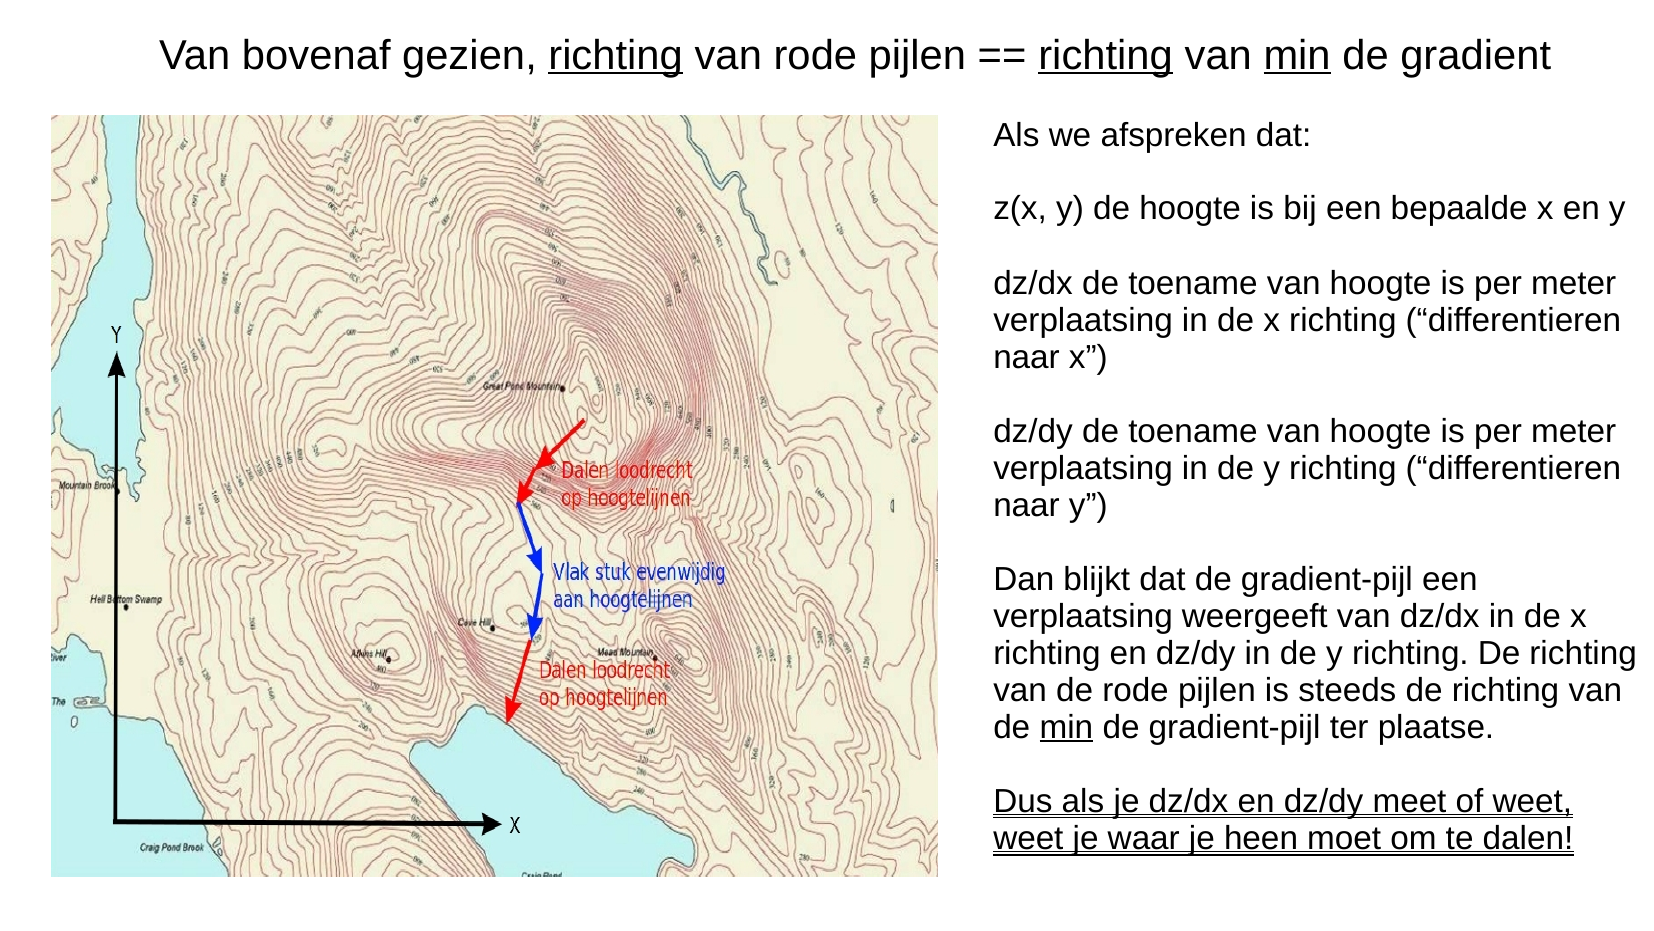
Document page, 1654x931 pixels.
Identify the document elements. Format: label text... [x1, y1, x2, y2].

text_box Als we afspreken dat: z(x, y) de hoogte is bij een bepaalde x en y dz/dx de toename van hoogte is per meter verplaatsing in de x richting (“differentieren naar x”) dz/dy de toename van hoogte is per meter verplaatsing in de y richting (“differentieren naar y”) Dan blijkt dat de gradient-pijl een verplaatsing weergeeft van dz/dx in de x richting en dz/dy in de y richting. De richting van de rode pijlen is steeds de richting van de min de gradient-pijl ter plaatse. Dus als je dz/dx en dz/dy meet of weet, weet je waar je heen moet om te dalen! [978, 108, 1654, 865]
picture [51, 115, 938, 877]
text_box Van bovenaf gezien, richting van rode pijlen == richting van min de gradient [144, 24, 1567, 86]
